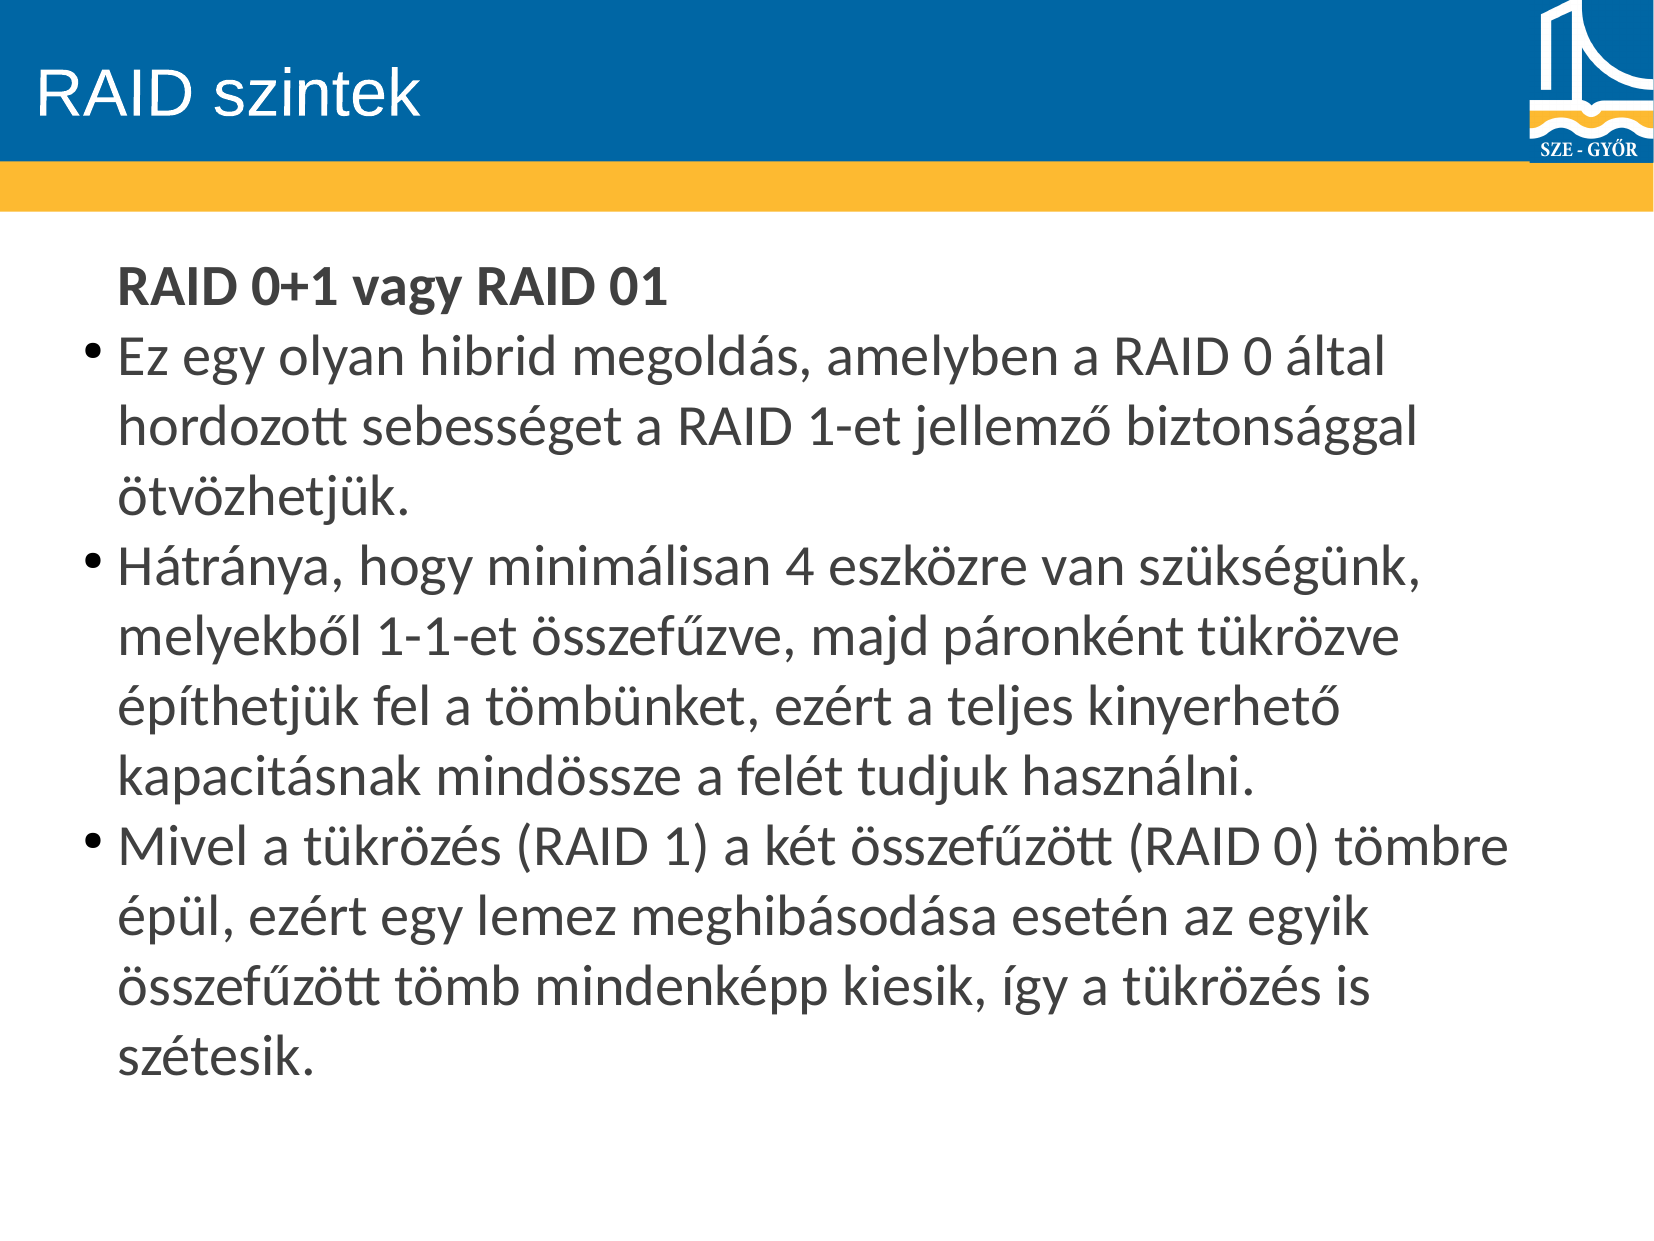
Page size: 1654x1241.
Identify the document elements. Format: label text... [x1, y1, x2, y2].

text_box RAID szintek [34, 48, 1524, 144]
text_box RAID 0+1 vagy RAID 01 Ez egy olyan hibrid megoldás, amelyben a RAID 0 által hordozott sebességet a RAID 1-et jellemző biztonsággal ötvözhetjük. Hátránya, hogy minimálisan 4 eszközre van szükségünk, melyekből 1-1-et összefűzve, majd páronként tükrözve építhetjük fel a tömbünket, ezért a teljes kinyerhető kapacitásnak mindössze a felét tudjuk használni. Mivel a tükrözés (RAID 1) a két összefűzött (RAID 0) tömbre épül, ezért egy lemez meghibásodása esetén az egyik összefűzött tömb mindenképp kiesik, így a tükrözés is szétesik. [82, 247, 1571, 1198]
picture [1529, 0, 1654, 163]
